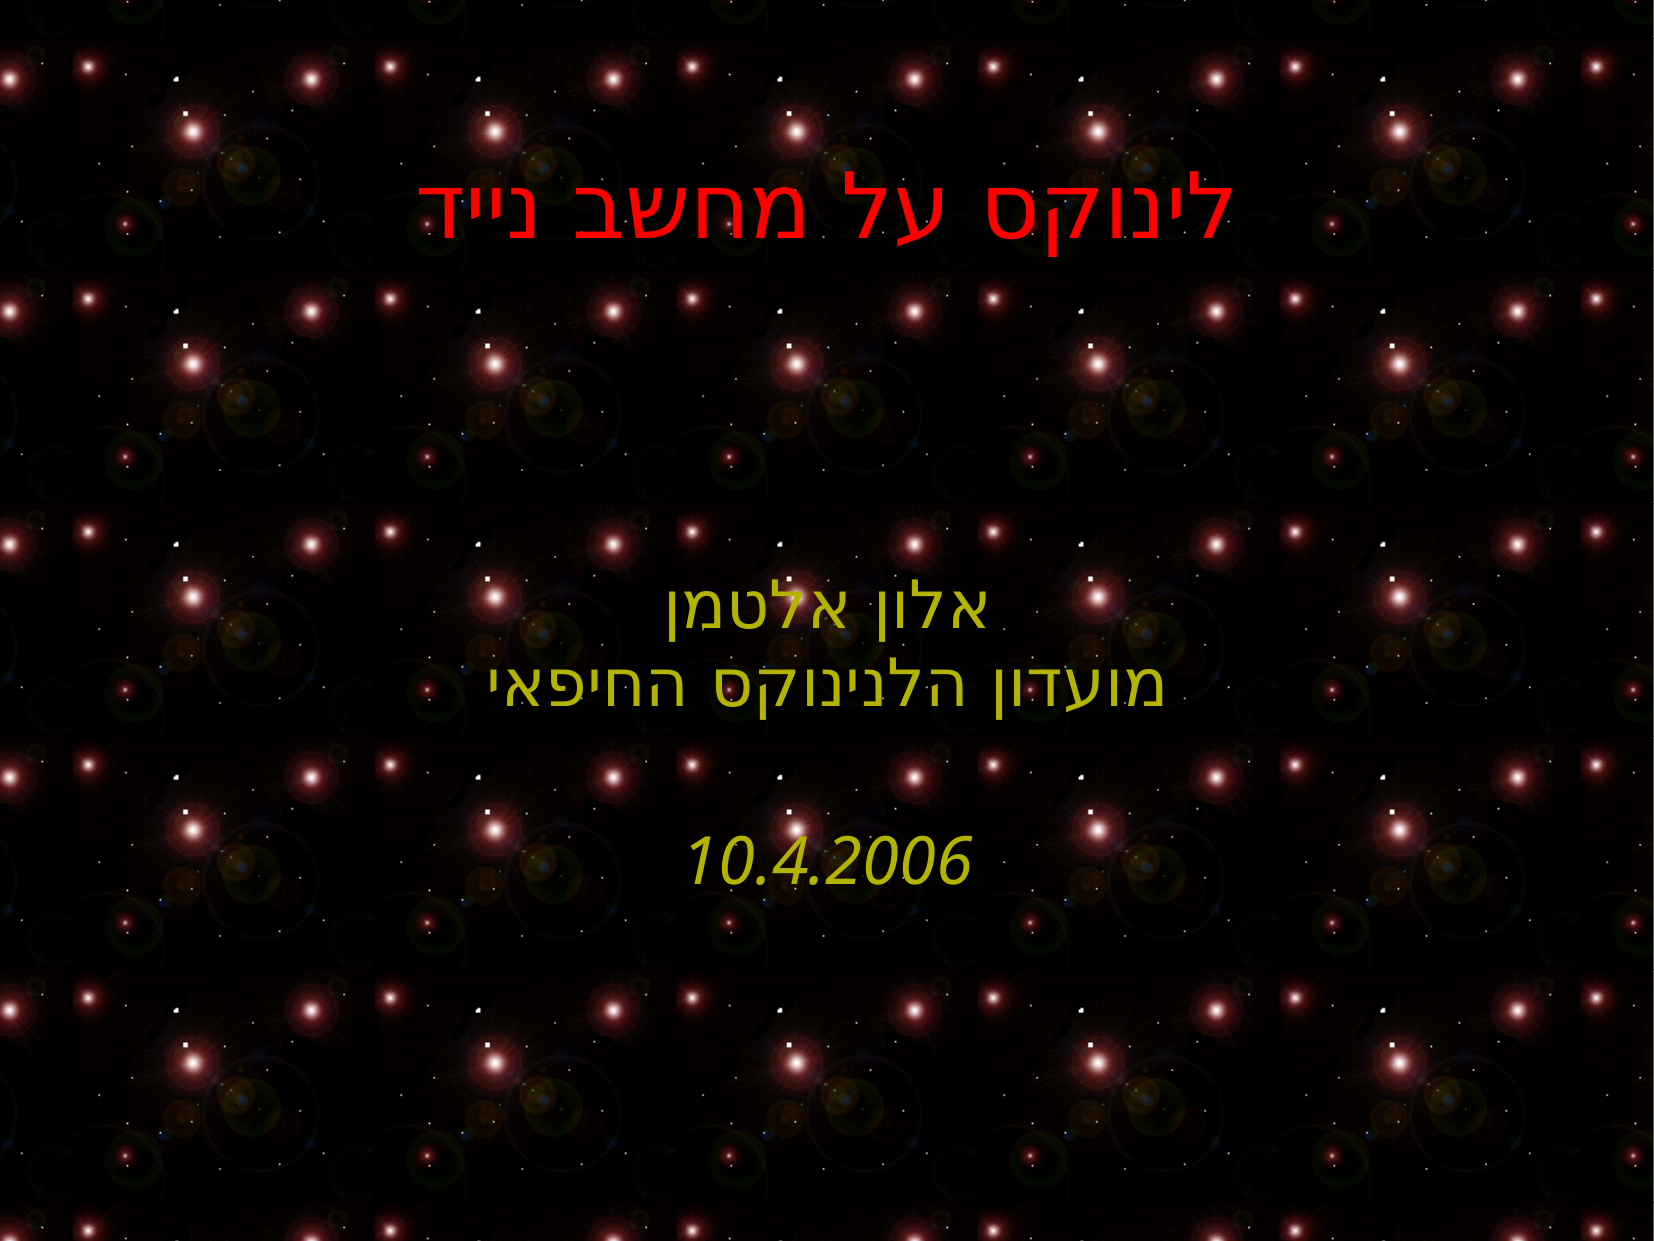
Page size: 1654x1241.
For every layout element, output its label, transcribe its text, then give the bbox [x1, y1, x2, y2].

title לינוקס על מחשב נייד [121, 102, 1534, 311]
subtitle אלון אלטמן מועדון הלנינוקס החיפאי 10.4.2006 [121, 344, 1534, 1127]
picture [0, 0, 1654, 1241]
